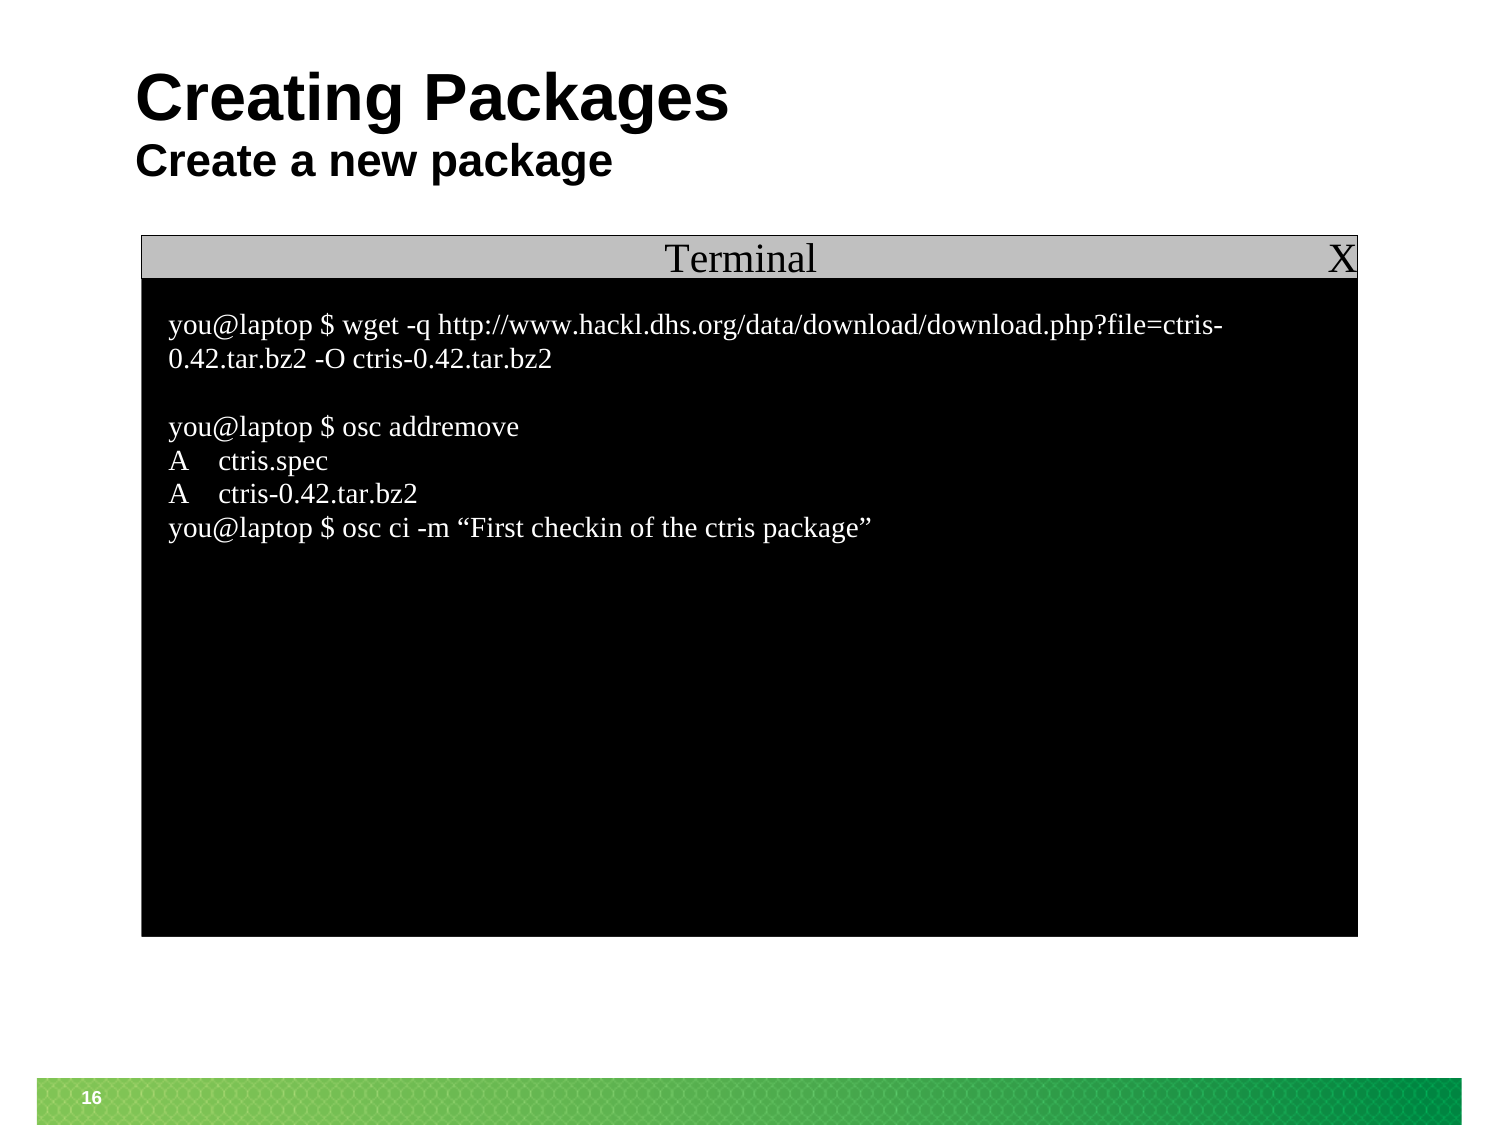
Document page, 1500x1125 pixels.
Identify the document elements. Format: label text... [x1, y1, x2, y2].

text_box [141, 278, 1358, 937]
text_box Terminal X [141, 235, 1358, 278]
picture [36, 1078, 1462, 1125]
title Creating Packages Create a new package [135, 41, 1372, 204]
text_box you@laptop $ wget -q http://www.hackl.dhs.org/data/download/download.php?file=ctris-0.42.tar.bz2 -O ctris-0.42.tar.bz2 you@laptop $ osc addremove A ctris.spec A ctris-0.42.tar.bz2 you@laptop $ osc ci -m “First checkin of the ctris package” [168, 307, 1335, 919]
